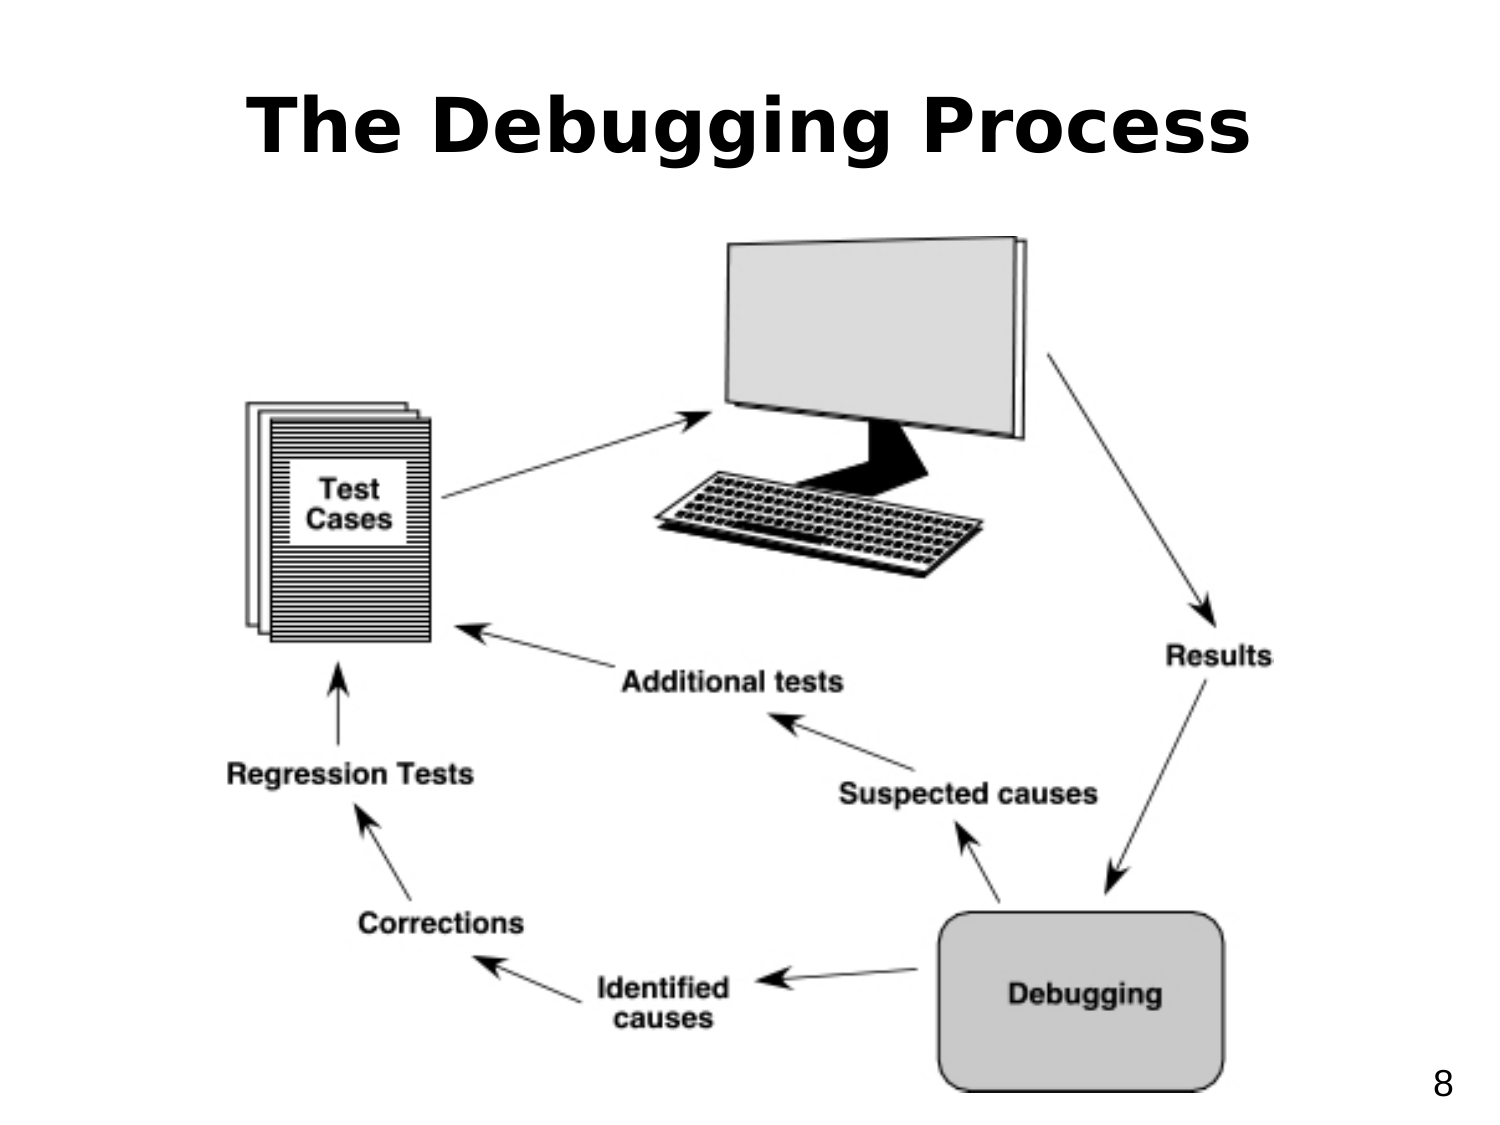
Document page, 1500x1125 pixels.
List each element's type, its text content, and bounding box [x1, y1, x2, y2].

picture [226, 236, 1274, 1093]
title The Debugging Process [75, 56, 1425, 189]
